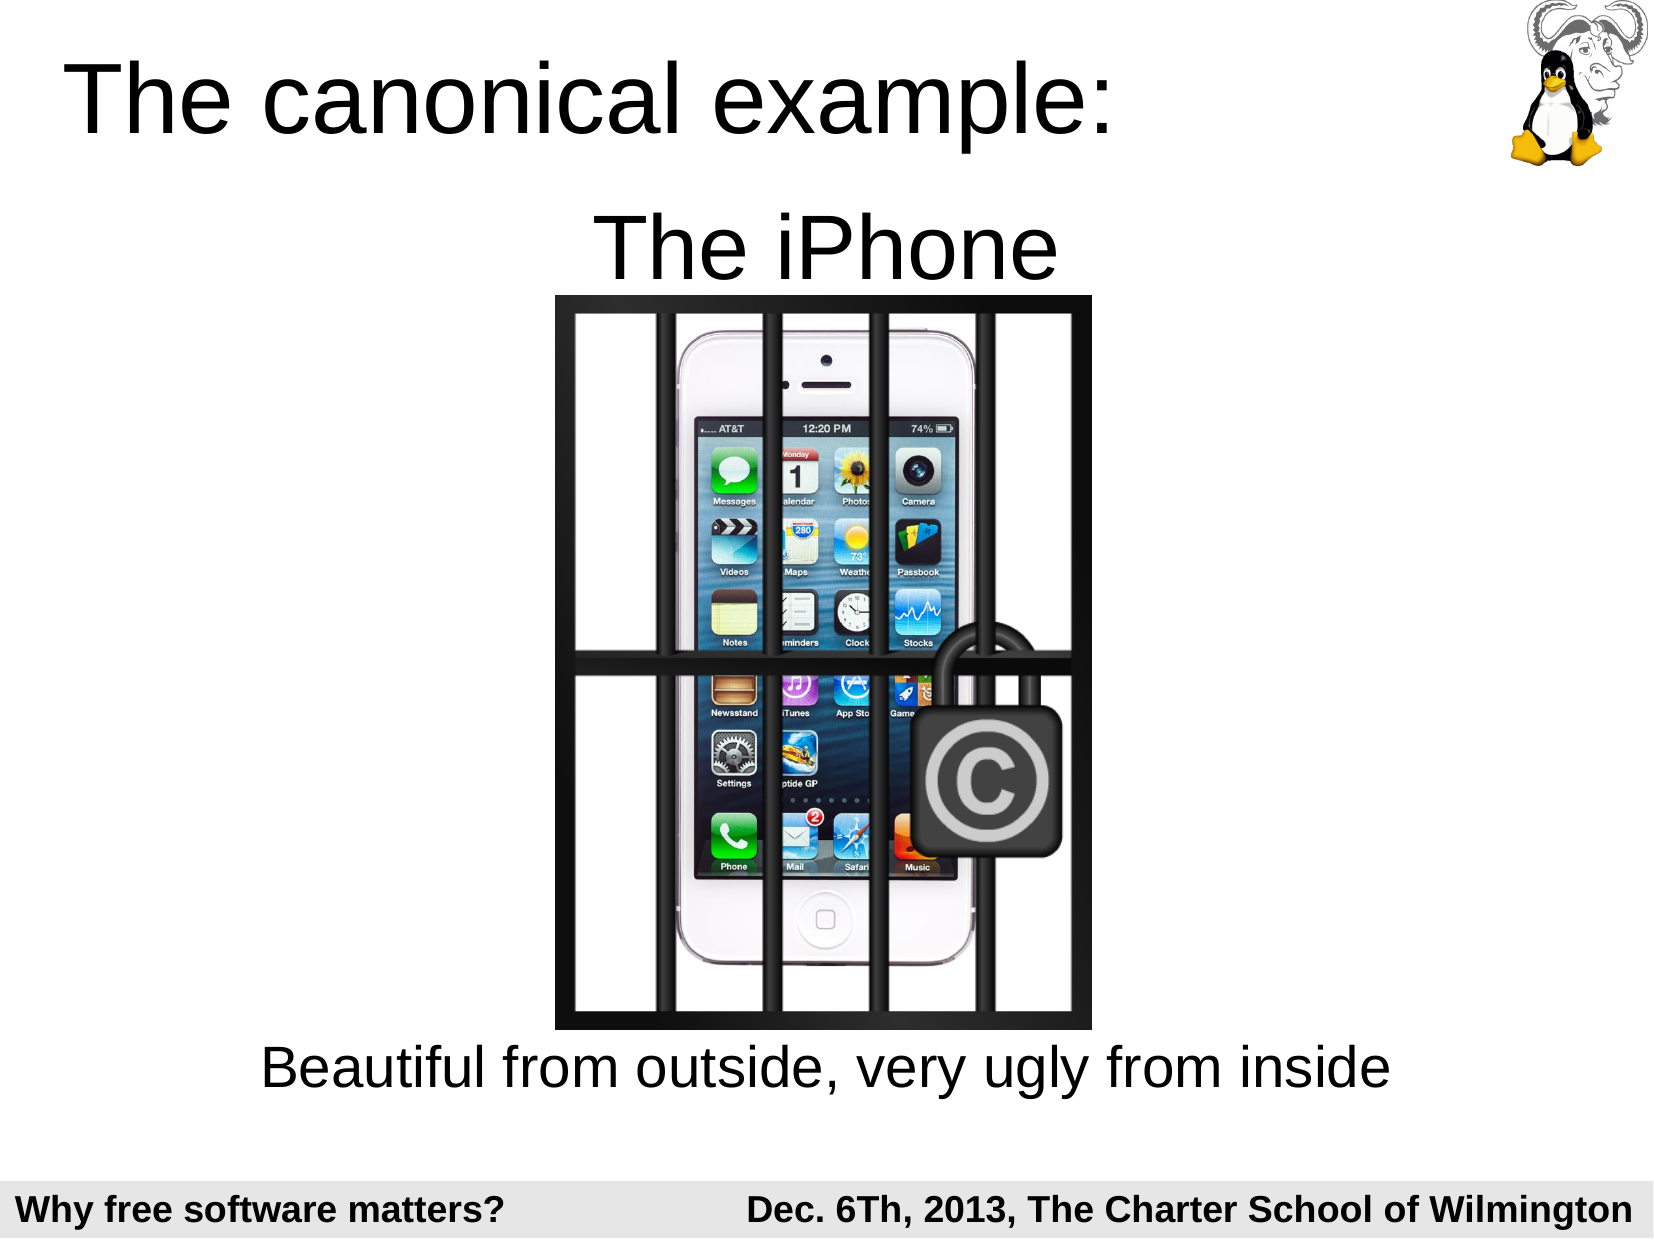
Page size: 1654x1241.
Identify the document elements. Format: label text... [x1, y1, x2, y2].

text_box The canonical example: [47, 35, 1501, 163]
picture [1511, 0, 1648, 166]
text_box Why free software matters? Dec. 6Th, 2013, The Charter School of Wilmington [0, 1181, 1654, 1238]
text_box Beautiful from outside, very ugly from inside [245, 1027, 1409, 1108]
picture [486, 295, 1168, 1030]
text_box The iPhone [484, 188, 1170, 342]
